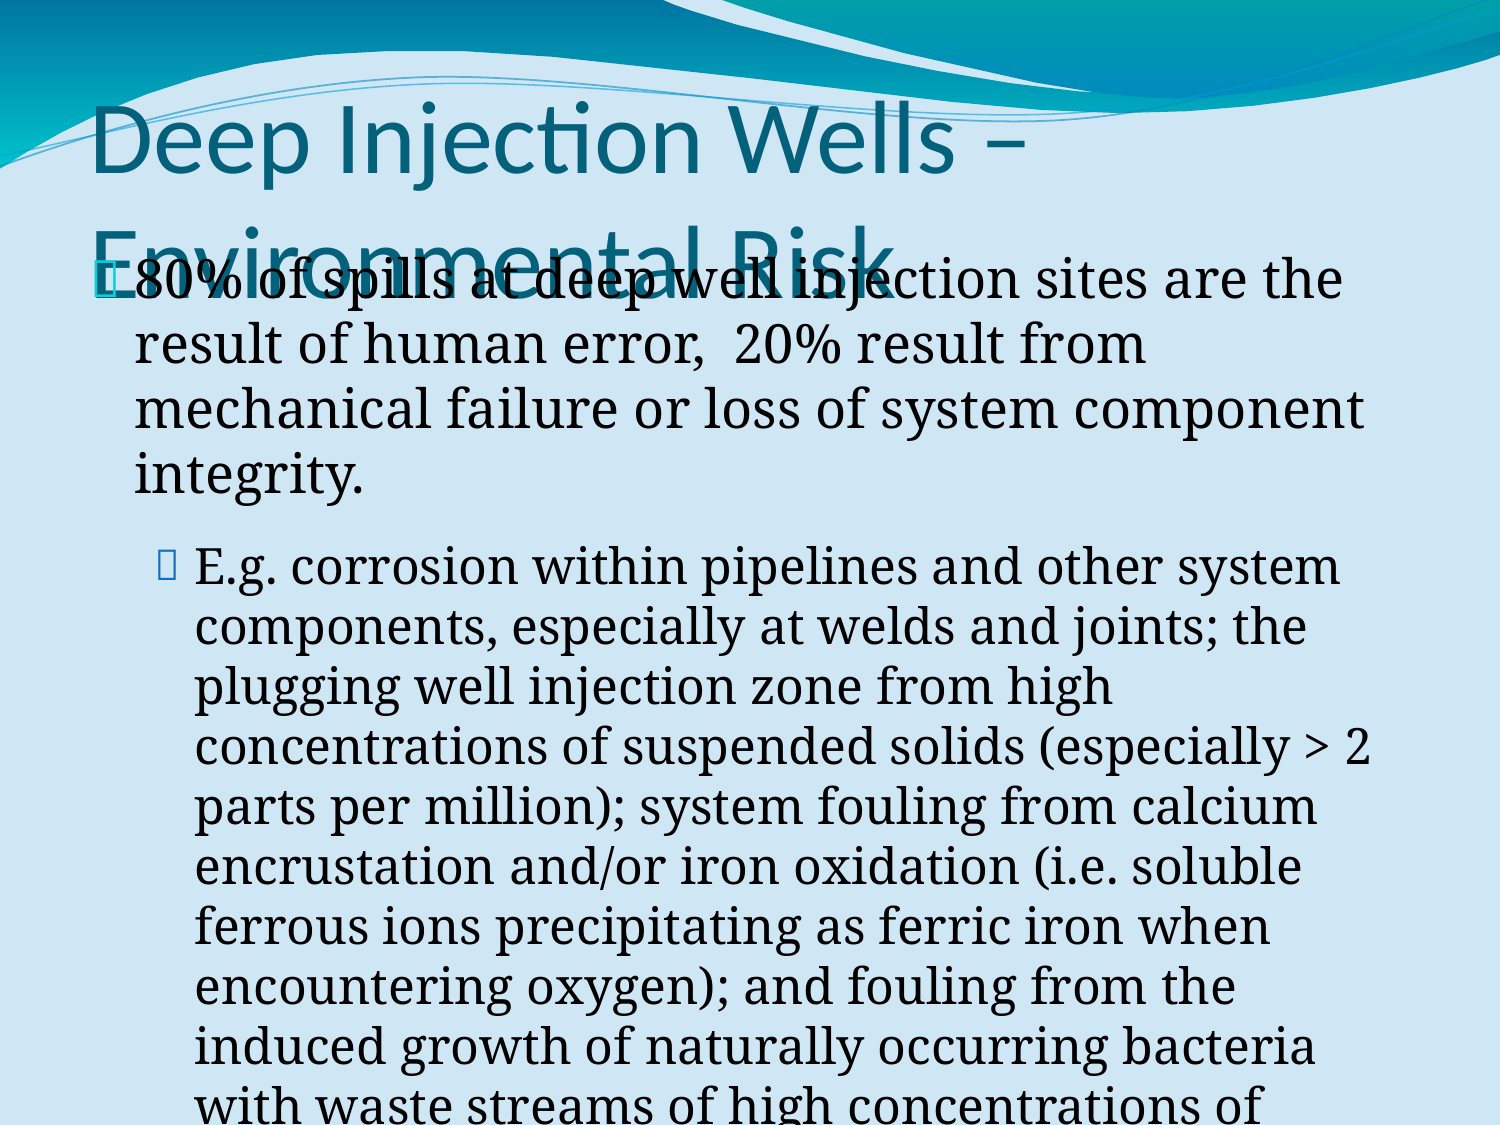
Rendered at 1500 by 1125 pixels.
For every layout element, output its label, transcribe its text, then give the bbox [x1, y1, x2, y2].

list 80% of spills at deep well injection sites are the result of human error, 20% result from mechanical failure or loss of system component integrity. E.g. corrosion within pipelines and other system components, especially at welds and joints; the plugging well injection zone from high concentrations of suspended solids (especially > 2 parts per million); system fouling from calcium encrustation and/or iron oxidation (i.e. soluble ferrous ions precipitating as ferric iron when encountering oxygen); and fouling from the induced growth of naturally occurring bacteria with waste streams of high concentrations of organic carbon. Another example includes the injection of industrial wastes in Ontario caused by the upward seepage of injected wastes in improperly abandoned oil wells near Port Huron, Michigan. [75, 237, 1425, 1038]
title Deep Injection Wells – Environmental Risk [75, 62, 1425, 237]
